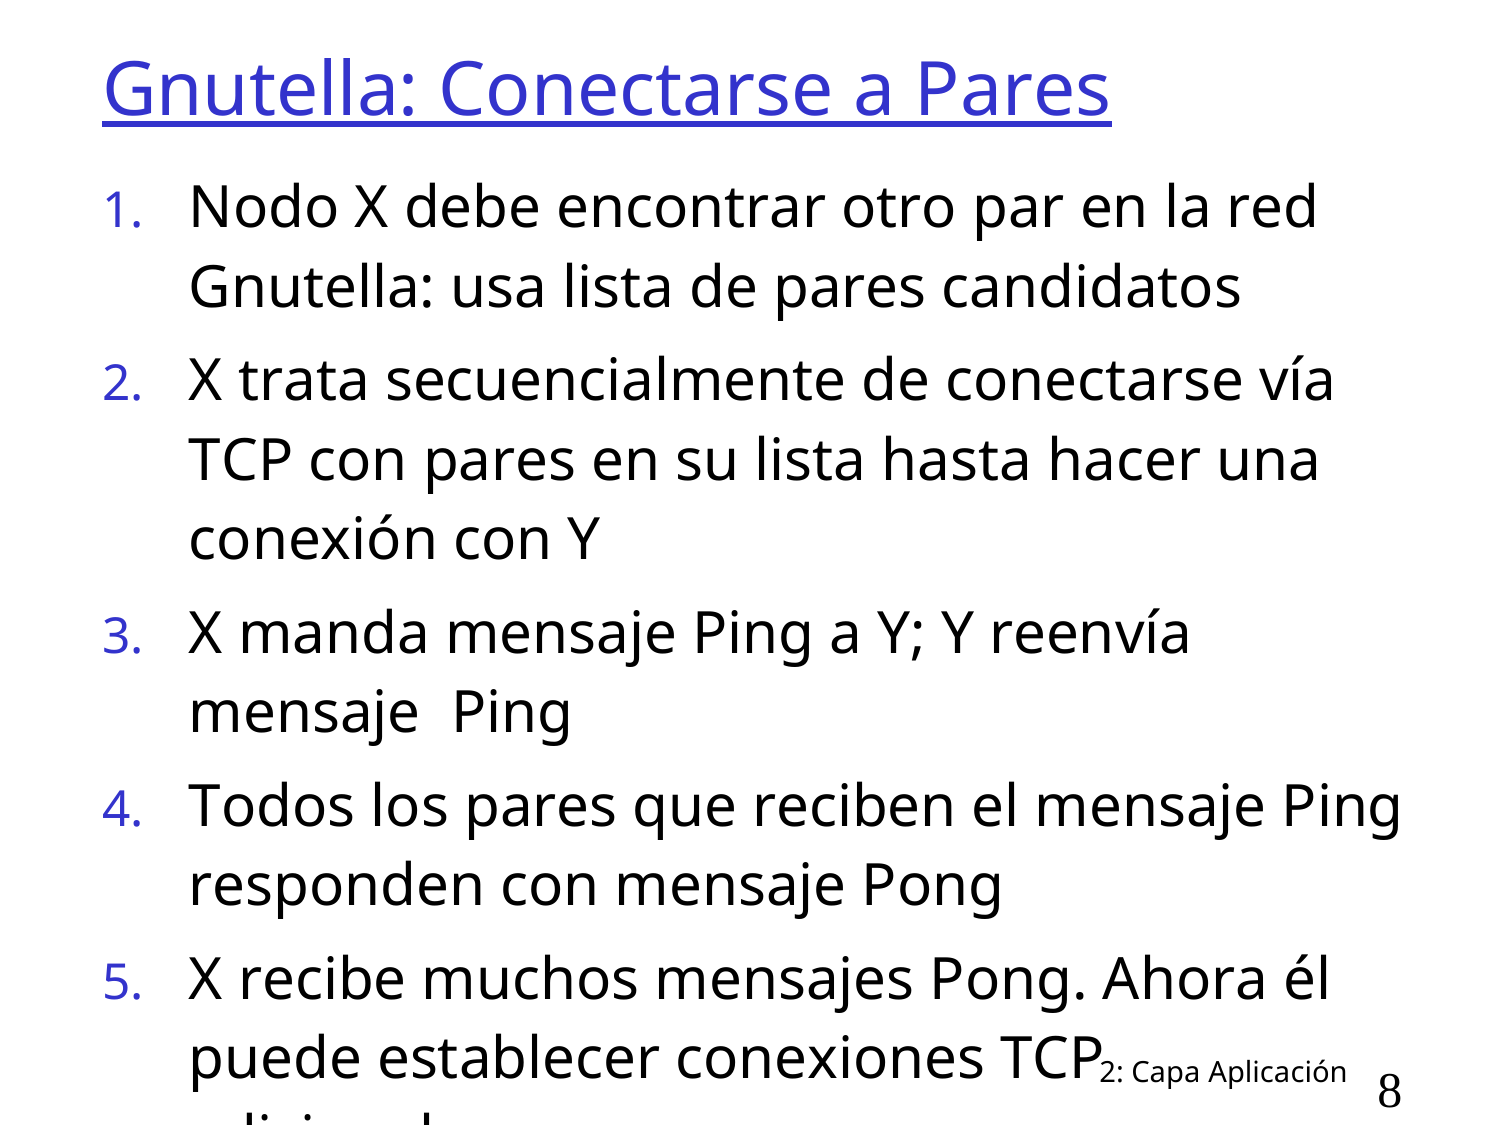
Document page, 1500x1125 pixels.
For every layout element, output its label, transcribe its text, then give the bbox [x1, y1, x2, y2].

title Gnutella: Conectarse a Pares [87, 15, 1426, 157]
list Nodo X debe encontrar otro par en la red Gnutella: usa lista de pares candidatos X trata secuencialmente de conectarse vía TCP con pares en su lista hasta hacer una conexión con Y X manda mensaje Ping a Y; Y reenvía mensaje Ping Todos los pares que reciben el mensaje Ping responden con mensaje Pong X recibe muchos mensajes Pong. Ahora él puede establecer conexiones TCP adicionales. [87, 157, 1426, 1048]
